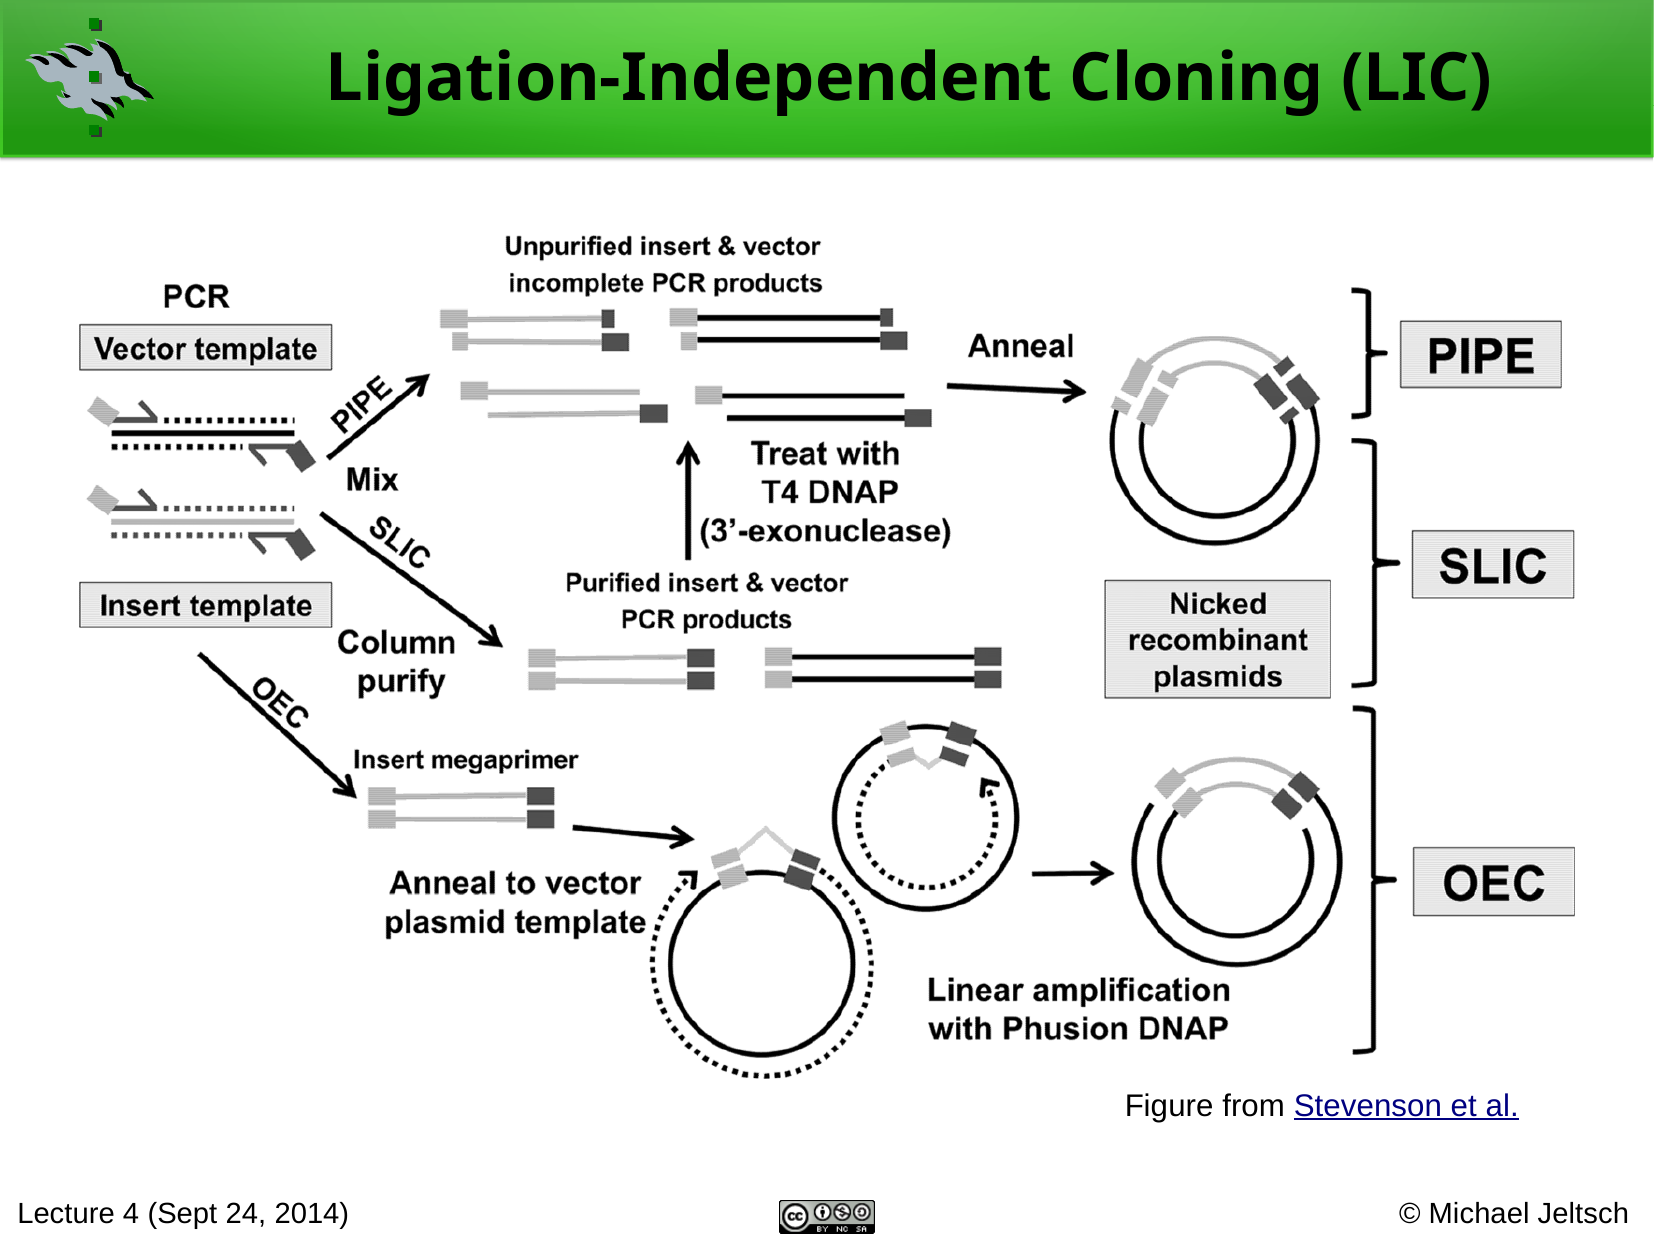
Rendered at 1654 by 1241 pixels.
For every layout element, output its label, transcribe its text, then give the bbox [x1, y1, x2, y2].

picture [79, 235, 1575, 1079]
text_box Figure from Stevenson et al. [1110, 1080, 1533, 1131]
title Ligation-Independent Cloning (LIC) [289, 30, 1531, 121]
picture [779, 1200, 875, 1234]
